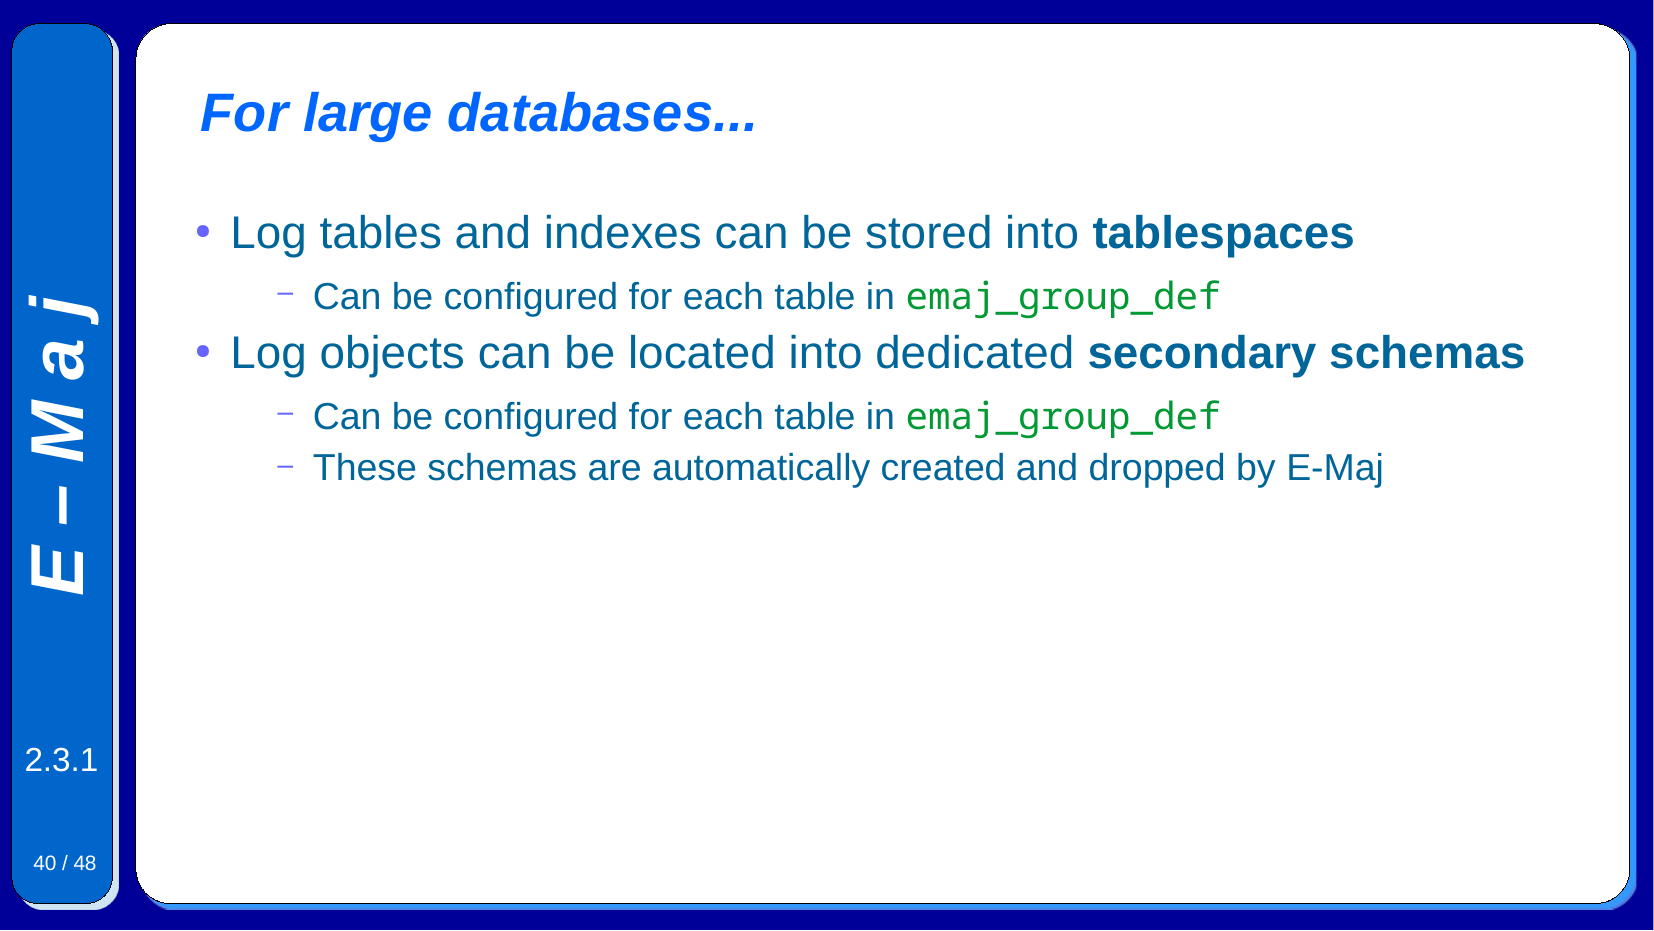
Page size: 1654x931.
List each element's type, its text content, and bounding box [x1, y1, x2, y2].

title For large databases... [200, 34, 1575, 191]
list Log tables and indexes can be stored into tablespaces Can be configured for each table in emaj_group_def Log objects can be located into dedicated secondary schemas Can be configured for each table in emaj_group_def These schemas are automatically created and dropped by E-Maj [177, 206, 1587, 827]
